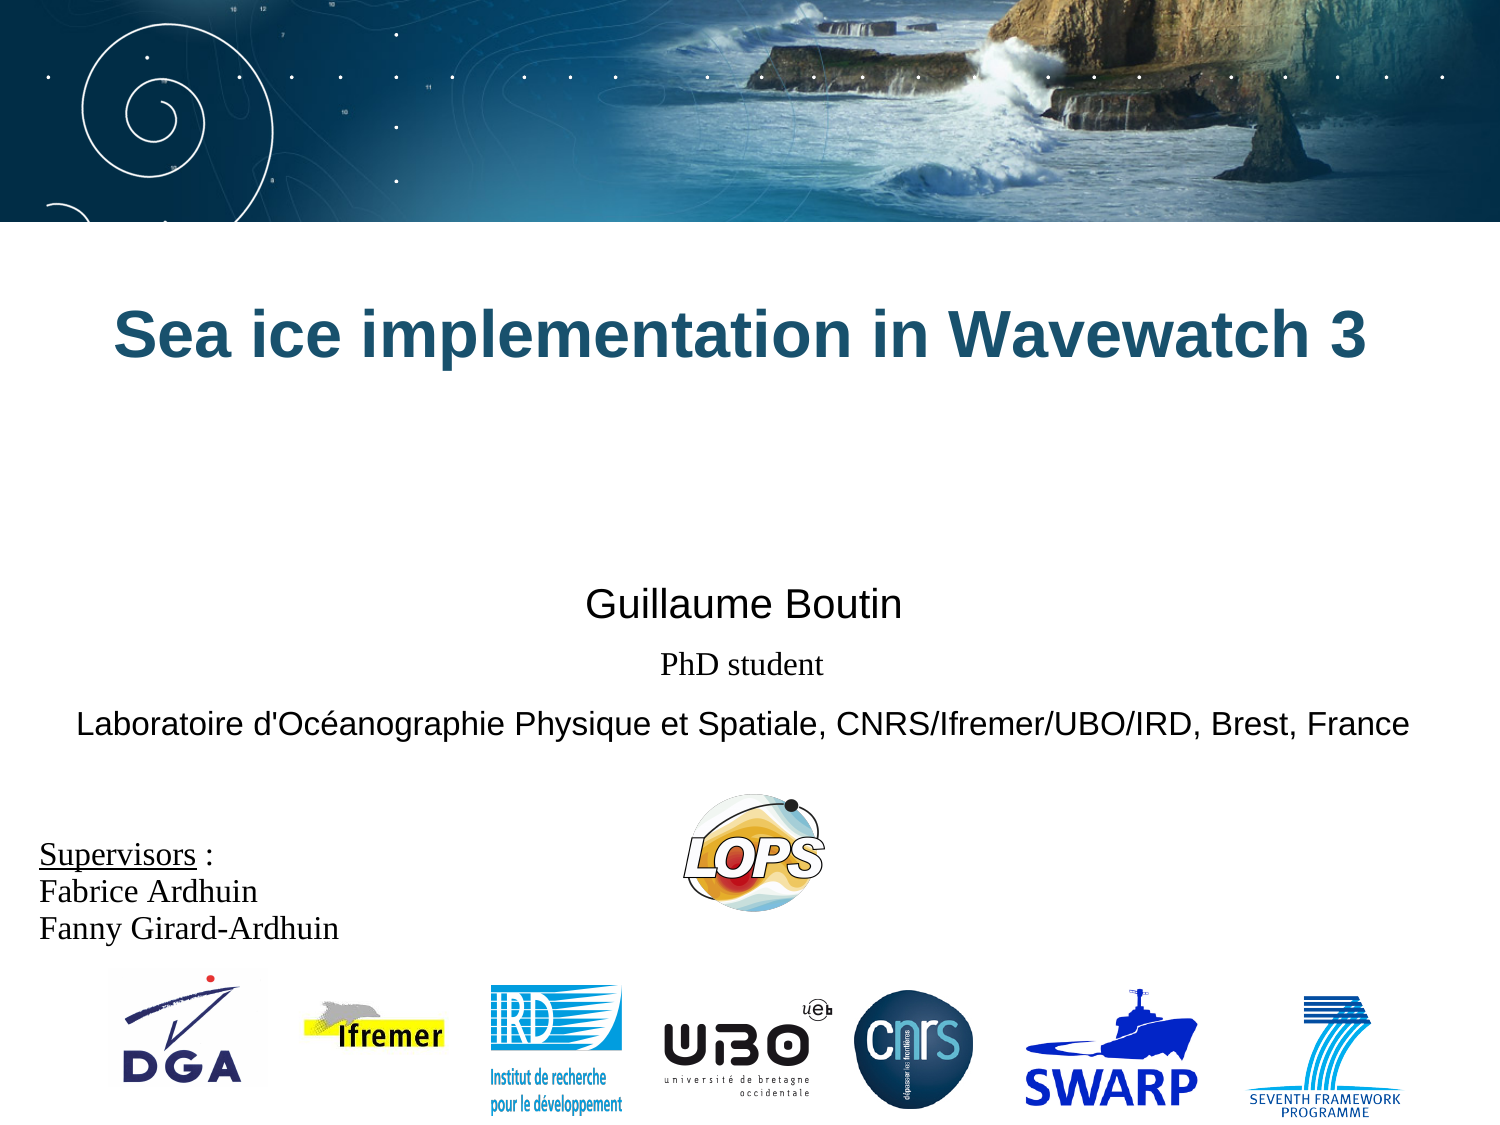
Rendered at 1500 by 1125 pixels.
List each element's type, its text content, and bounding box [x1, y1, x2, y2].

picture [0, 0, 1500, 222]
picture [854, 990, 973, 1109]
text_box Sea ice implementation in Wavewatch 3 [0, 222, 1500, 464]
picture [1011, 980, 1215, 1113]
picture [654, 988, 843, 1107]
text_box Guillaume Boutin Laboratoire d'Océanographie Physique et Spatiale, CNRS/Ifremer/UBO/IRD, Brest, France [0, 495, 1495, 805]
picture [679, 790, 827, 916]
text_box PhD student [660, 645, 843, 683]
picture [288, 948, 457, 1125]
picture [108, 968, 268, 1087]
picture [1237, 989, 1412, 1125]
text_box Supervisors : Fabrice Ardhuin Fanny Girard-Ardhuin [39, 835, 511, 948]
picture [491, 985, 622, 1116]
